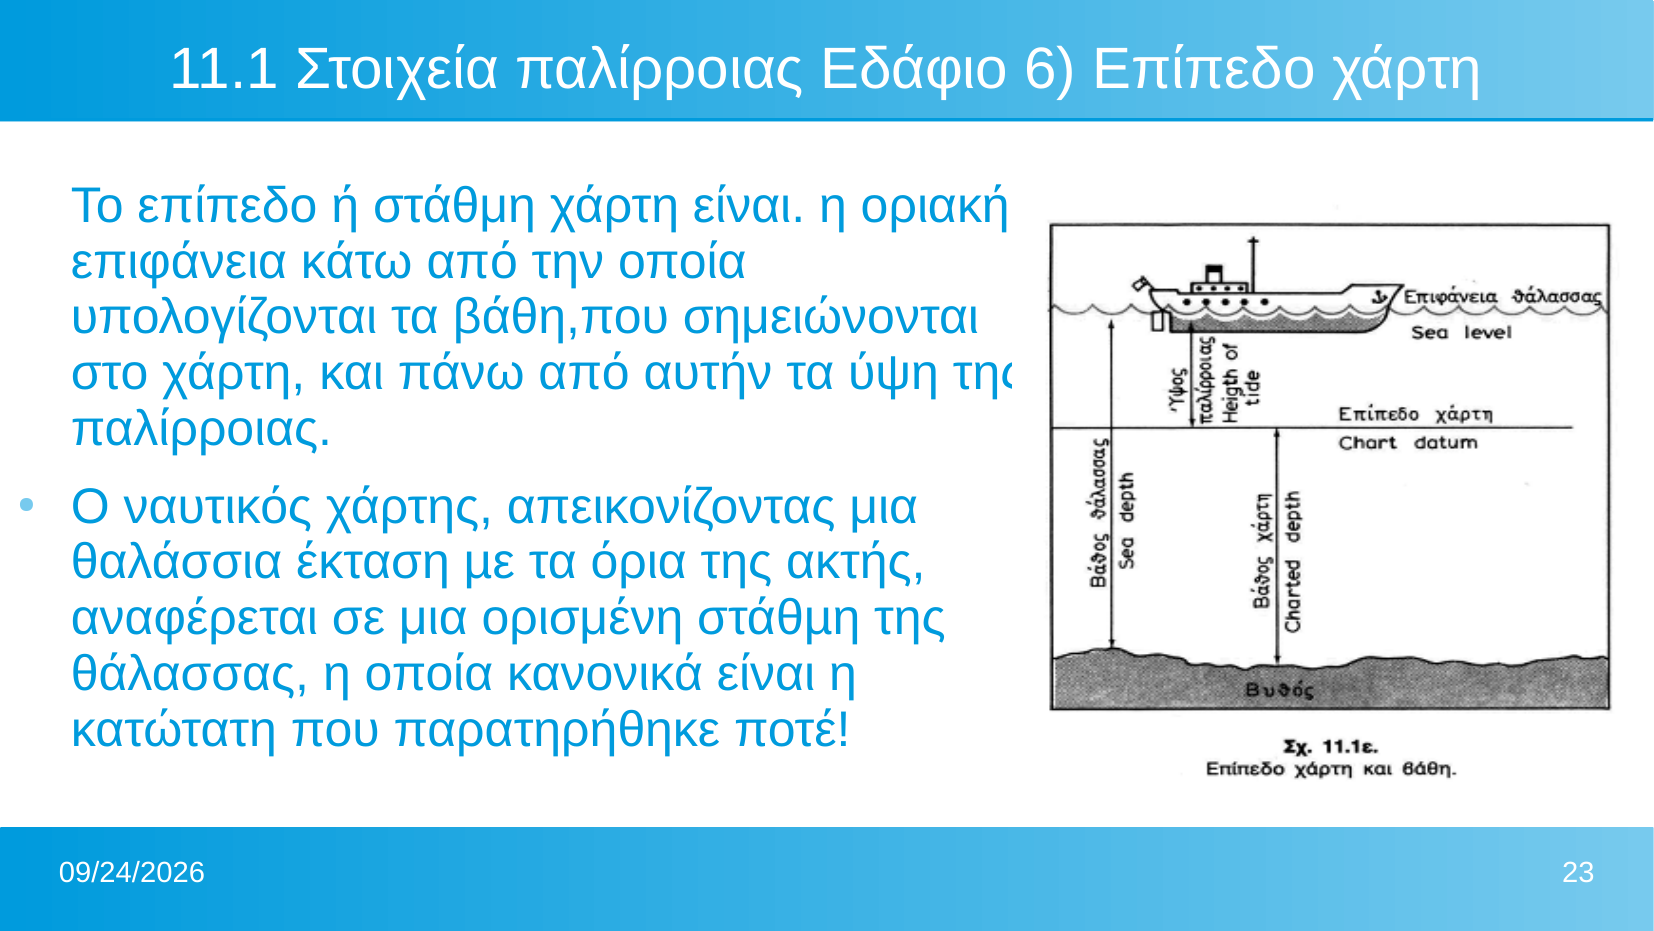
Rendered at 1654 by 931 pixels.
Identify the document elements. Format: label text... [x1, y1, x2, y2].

picture [1012, 187, 1654, 788]
title 11.1 Στοιχεία παλίρροιας Εδάφιο 6) Επίπεδο χάρτη [59, 29, 1595, 108]
list Το επίπεδο ή στάθμη χάρτη είναι. η οριακή επιφάνεια κάτω από την οποία υπολογίζονται τα βάθη,που σημειώνονται στο χάρτη, και πάνω από αυτήν τα ύψη της παλίρροιας. Ο ναυτικός χάρτης, απεικονίζοντας μια θαλάσσια έκταση µε τα όρια της ακτής, αναφέρεται σε μια ορισμένη στάθµη της θάλασσας, η οποία κανονικά είναι η κατώτατη που παρατηρήθηκε ποτέ! [0, 177, 1051, 788]
